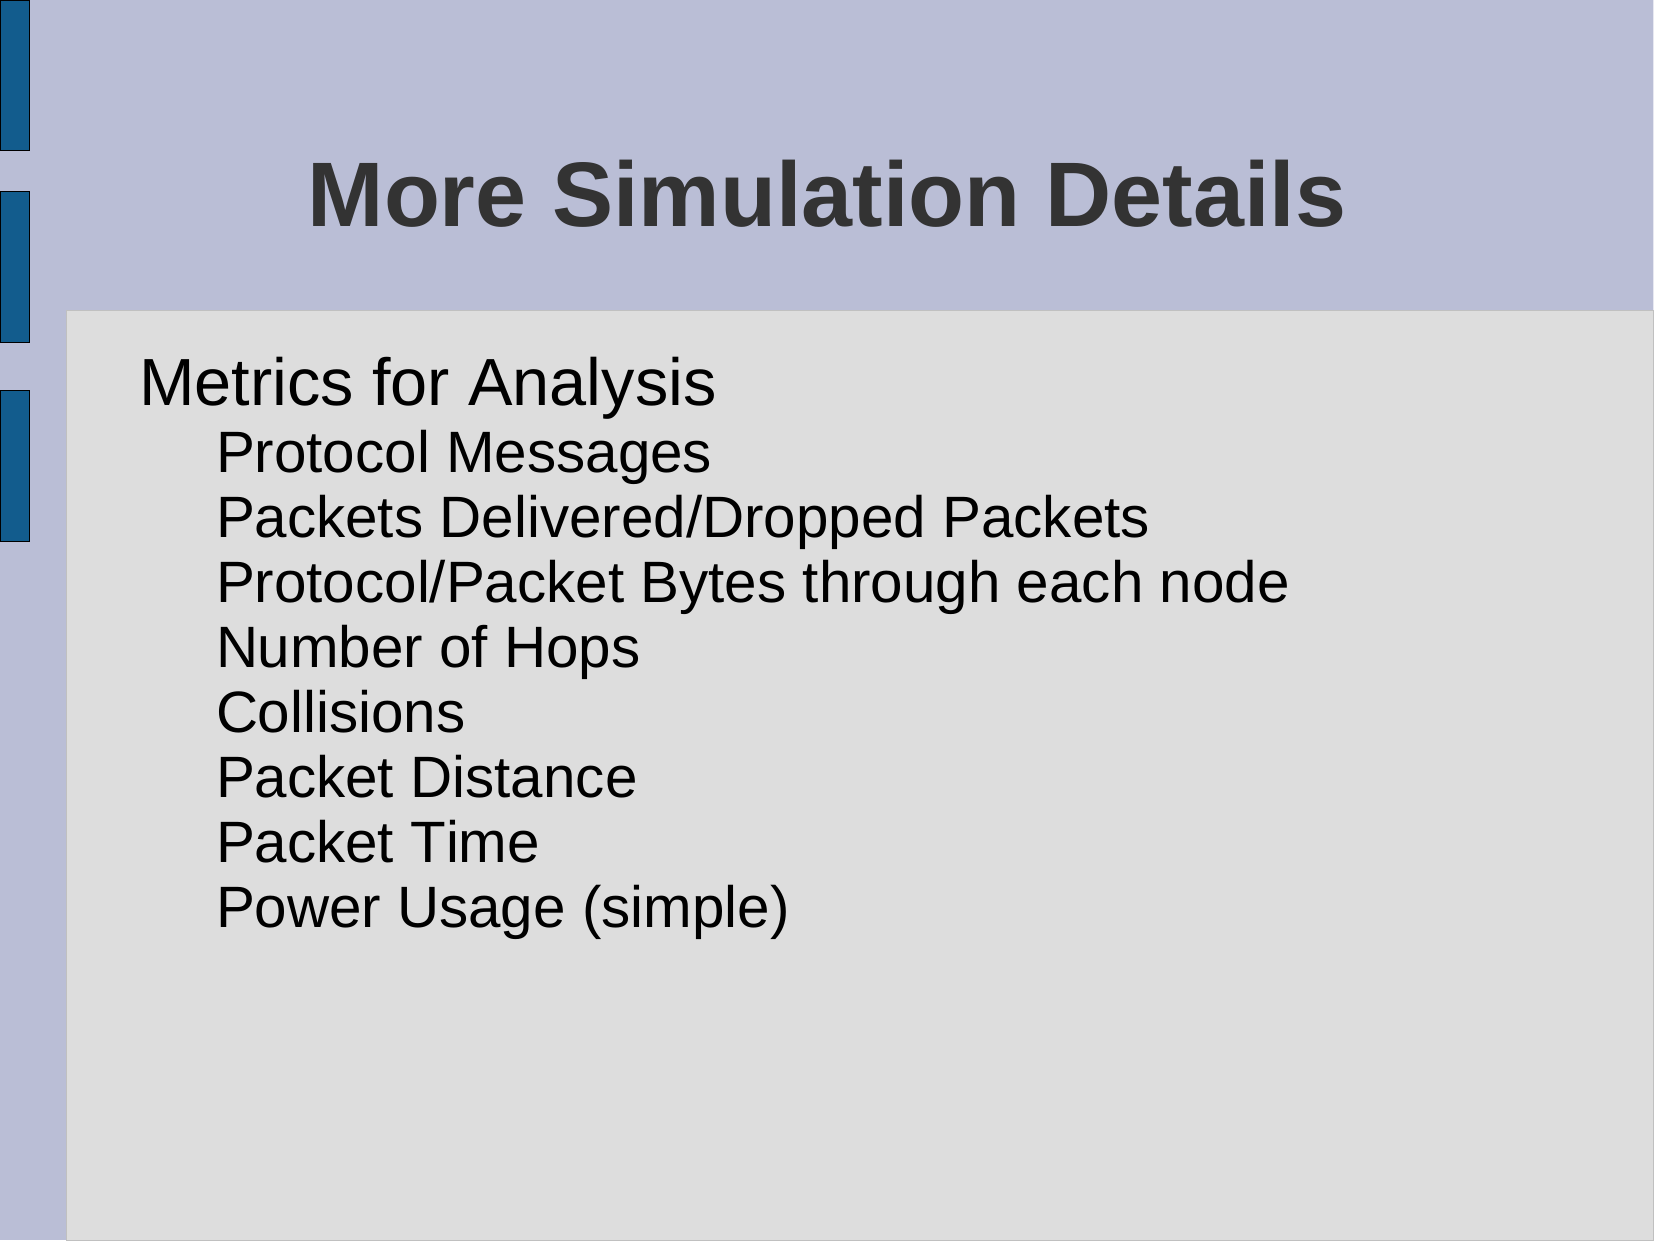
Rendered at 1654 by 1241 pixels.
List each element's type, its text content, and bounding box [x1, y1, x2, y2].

list Metrics for Analysis Protocol Messages Packets Delivered/Dropped Packets Protocol/Packet Bytes through each node Number of Hops Collisions Packet Distance Packet Time Power Usage (simple) [121, 344, 1534, 1112]
title More Simulation Details [121, 98, 1534, 291]
